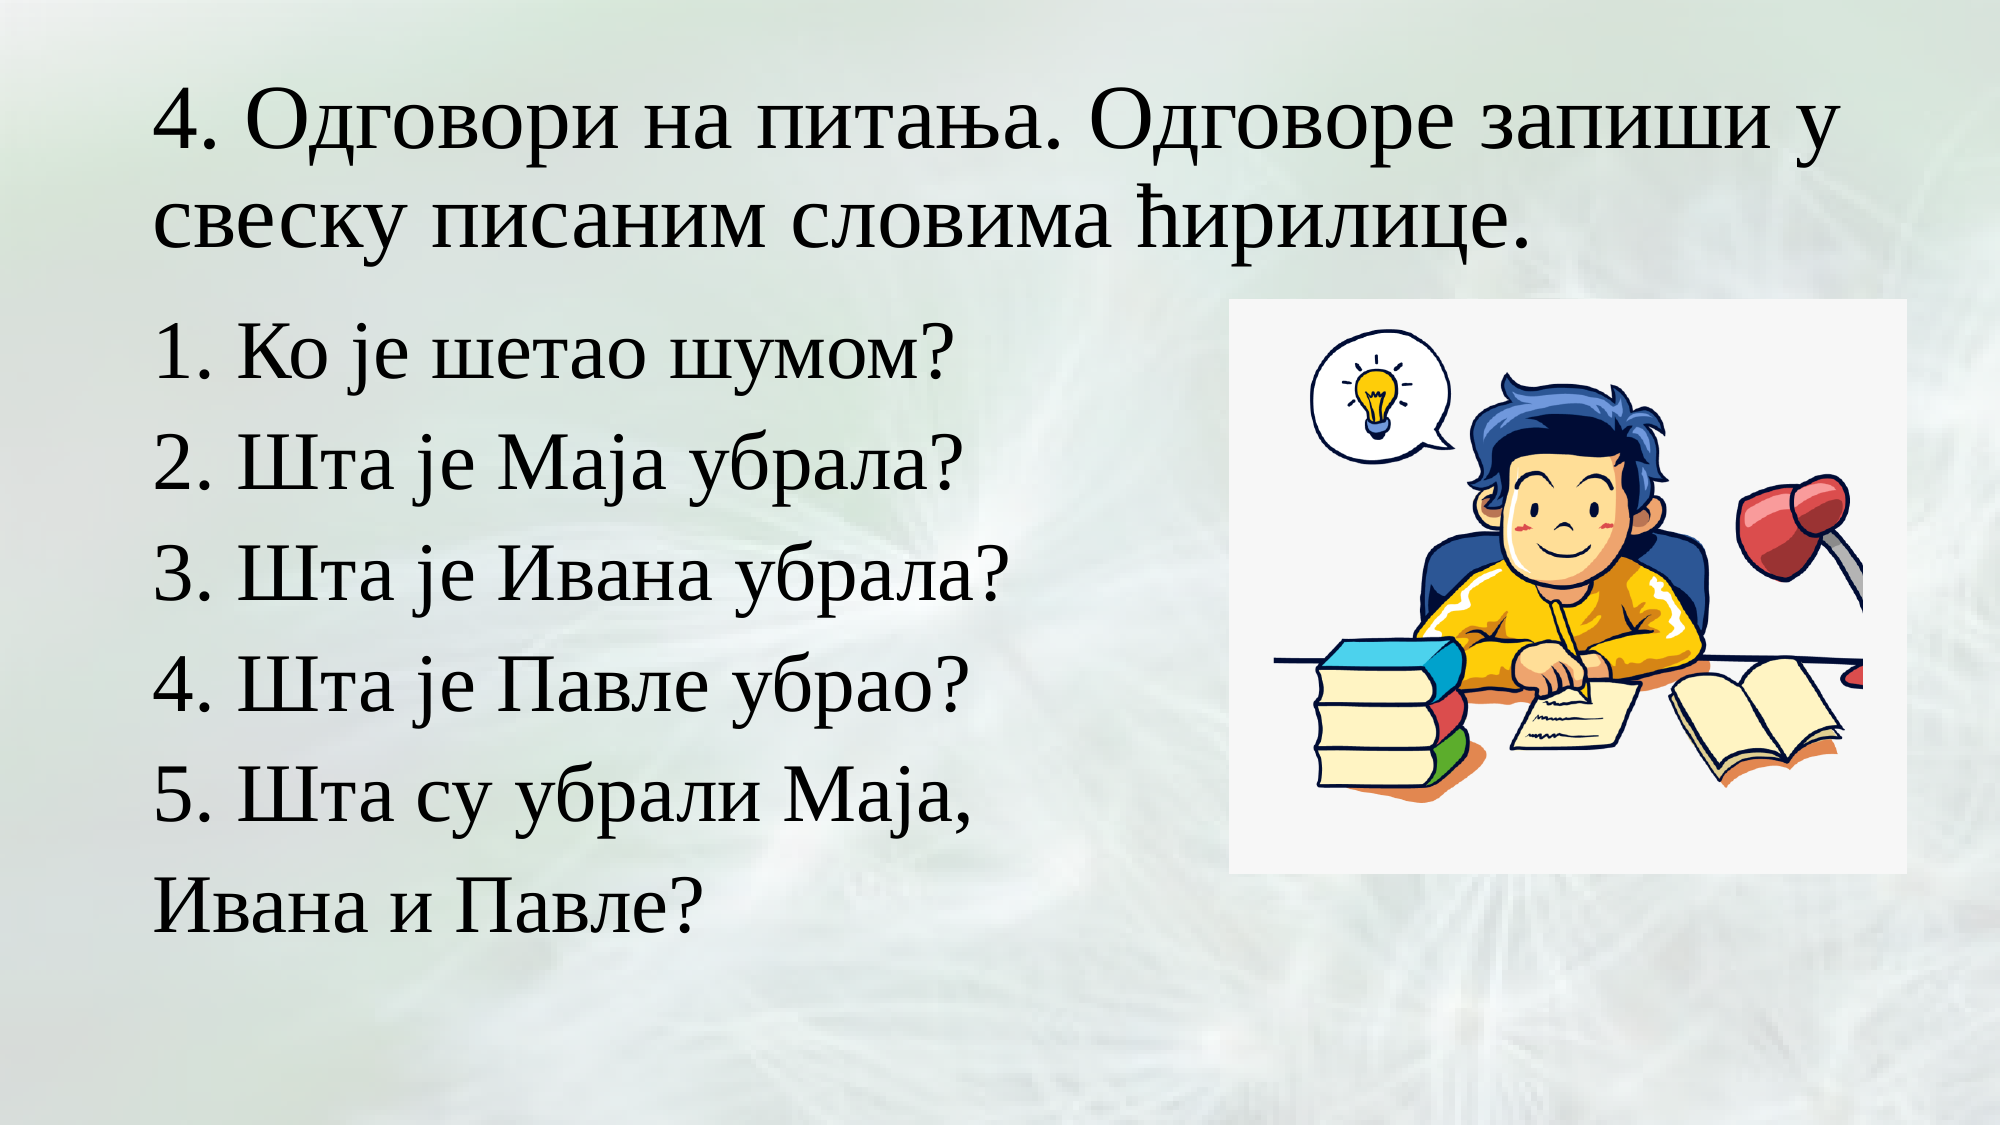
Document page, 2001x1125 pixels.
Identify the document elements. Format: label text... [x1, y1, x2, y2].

list Ко је шетао шумом? Шта је Маја убрала? Шта је Ивана убрала? Шта је Павле убрао? Шта су убрали Маја, Ивана и Павле? [137, 299, 1863, 1014]
title 4. Одговори на питања. Одговоре запиши у свеску писаним словима ћирилице. [137, 59, 1863, 278]
picture [1229, 299, 1907, 874]
